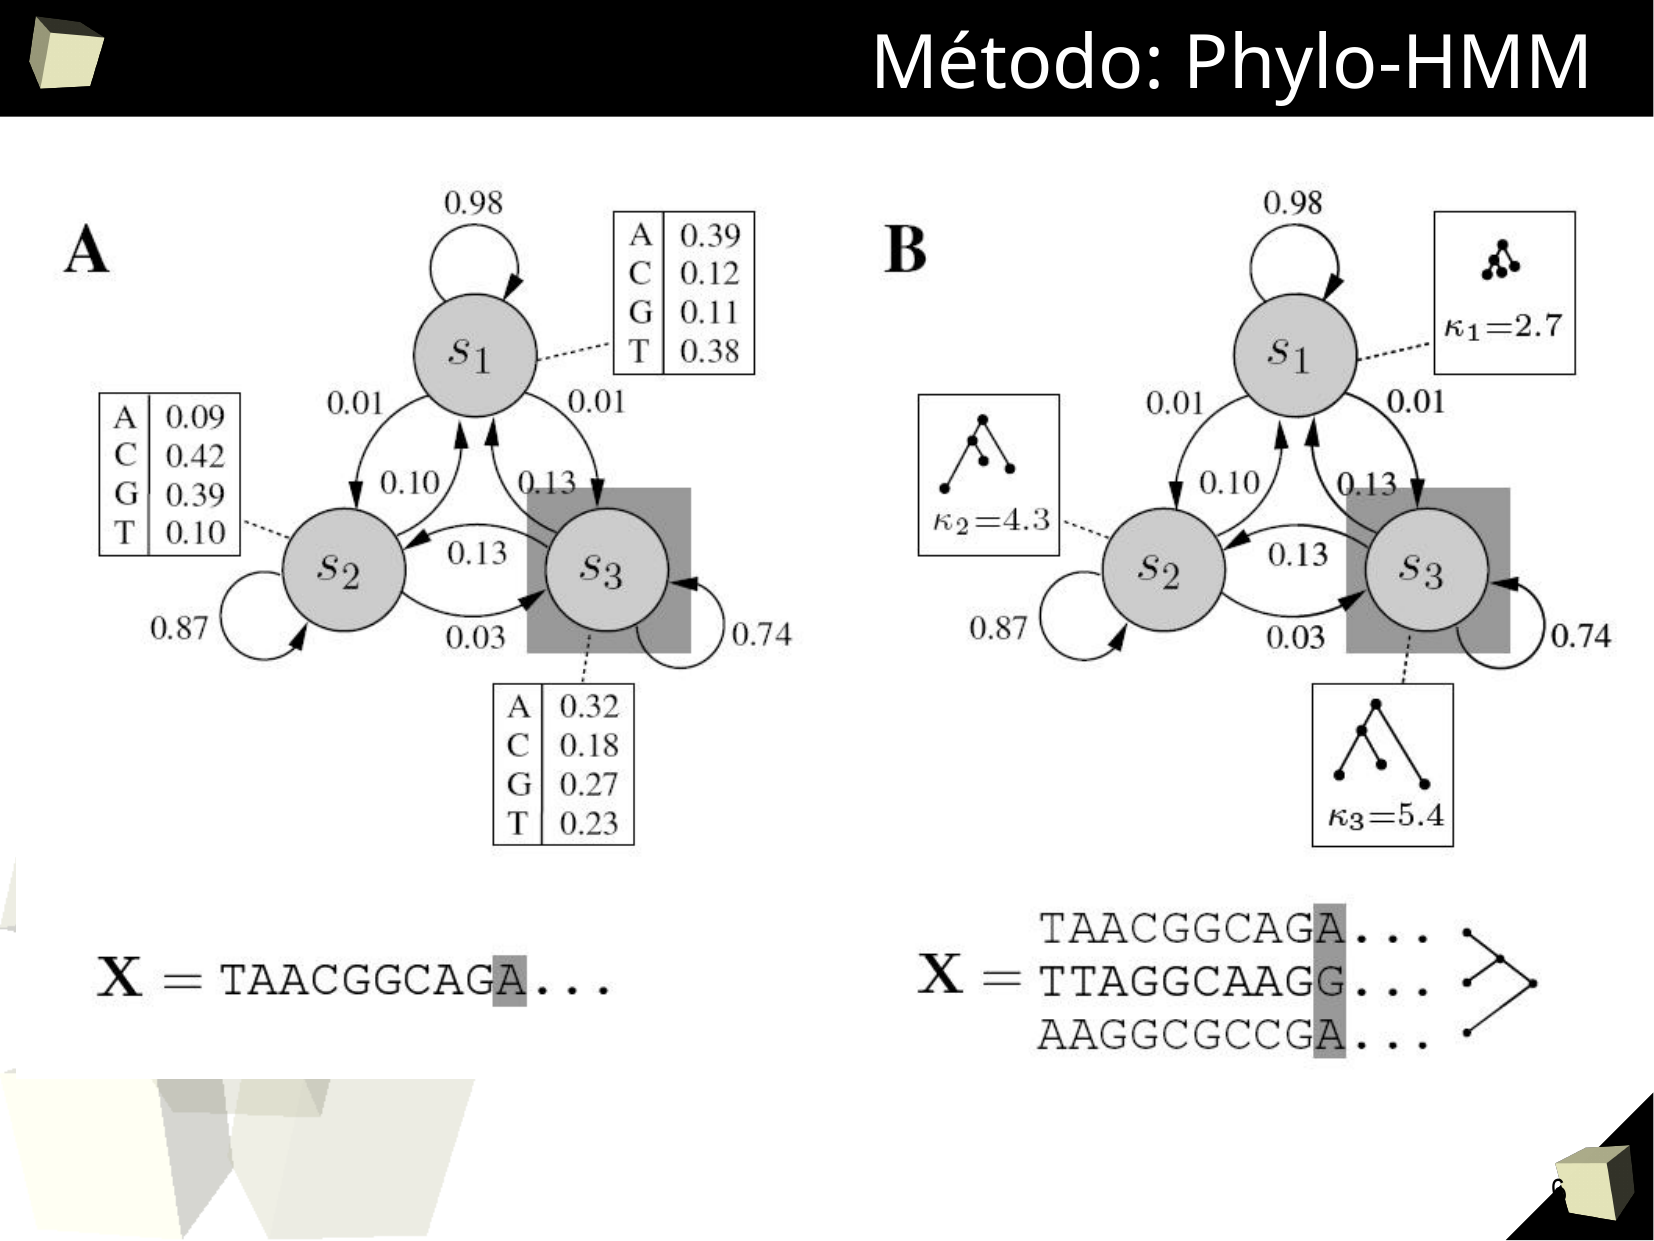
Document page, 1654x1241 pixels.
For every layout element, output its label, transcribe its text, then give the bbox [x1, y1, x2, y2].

title Método: Phylo-HMM [118, 0, 1595, 119]
picture [0, 169, 1654, 1241]
